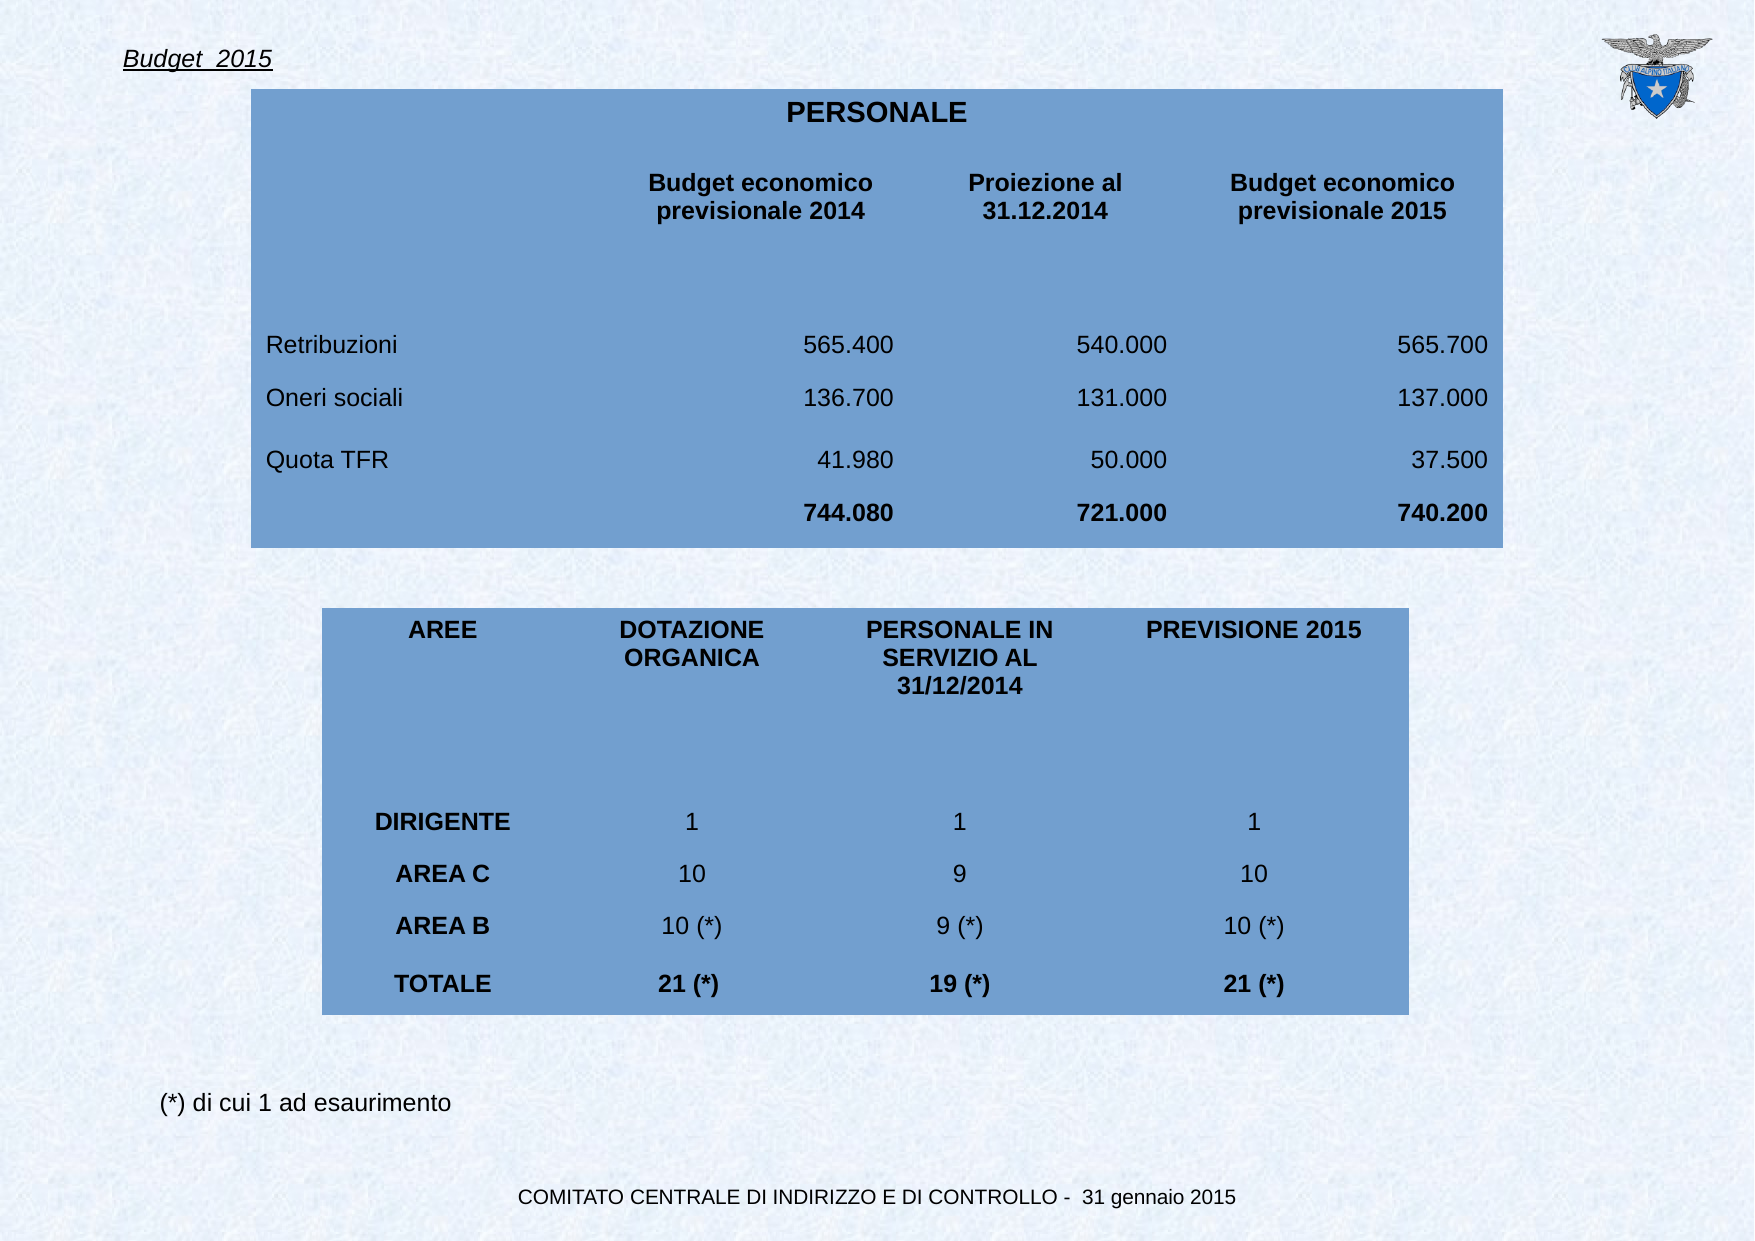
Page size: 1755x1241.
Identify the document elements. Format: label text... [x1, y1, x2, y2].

table_cell Quota TFR [251, 438, 613, 491]
table_cell 744.080 [613, 491, 909, 548]
table_cell TOTALE [322, 962, 564, 1015]
table_cell 565.700 [1182, 323, 1503, 376]
table_cell Budget economico previsionale 2014 [613, 161, 909, 323]
table_cell 136.700 [613, 376, 909, 438]
table_header DOTAZIONE ORGANICA [564, 608, 820, 800]
table_cell 1 [820, 800, 1100, 853]
table_cell 21 (*) [564, 962, 820, 1015]
text_box (*) di cui 1 ad esaurimento [144, 1078, 842, 1124]
table_header PERSONALE [251, 89, 1503, 161]
table_cell DIRIGENTE [322, 800, 564, 853]
table_header PREVISIONE 2015 [1100, 608, 1409, 800]
table_cell 37.500 [1182, 438, 1503, 491]
table_cell [251, 161, 613, 323]
table_cell 137.000 [1182, 376, 1503, 438]
table_header AREE [322, 608, 564, 800]
table_cell 565.400 [613, 323, 909, 376]
table_cell 540.000 [909, 323, 1182, 376]
table_cell 10 [564, 853, 820, 905]
table_cell 21 (*) [1100, 962, 1409, 1015]
table_cell 41.980 [613, 438, 909, 491]
table_cell 19 (*) [820, 962, 1100, 1015]
table_cell 740.200 [1182, 491, 1503, 548]
table_cell Proiezione al 31.12.2014 [909, 161, 1182, 323]
table_cell 1 [1100, 800, 1409, 853]
table_cell AREA B [322, 905, 564, 962]
table_cell 1 [564, 800, 820, 853]
table_cell Oneri sociali [251, 376, 613, 438]
table_cell 721.000 [909, 491, 1182, 548]
table_cell 9 (*) [820, 905, 1100, 962]
table_cell Retribuzioni [251, 323, 613, 376]
table_cell [251, 491, 613, 548]
text_box COMITATO CENTRALE DI INDIRIZZO E DI CONTROLLO - 31 gennaio 2015 [392, 1176, 1362, 1217]
table_cell 10 (*) [1100, 905, 1409, 962]
table_cell 10 (*) [564, 905, 820, 962]
table_cell 50.000 [909, 438, 1182, 491]
picture [1597, 29, 1718, 128]
text_box Budget 2015 [50, 35, 346, 82]
table_cell 10 [1100, 853, 1409, 905]
table_cell 9 [820, 853, 1100, 905]
table_header PERSONALE IN SERVIZIO AL 31/12/2014 [820, 608, 1100, 800]
table_cell AREA C [322, 853, 564, 905]
table_cell Budget economico previsionale 2015 [1182, 161, 1503, 323]
table_cell 131.000 [909, 376, 1182, 438]
